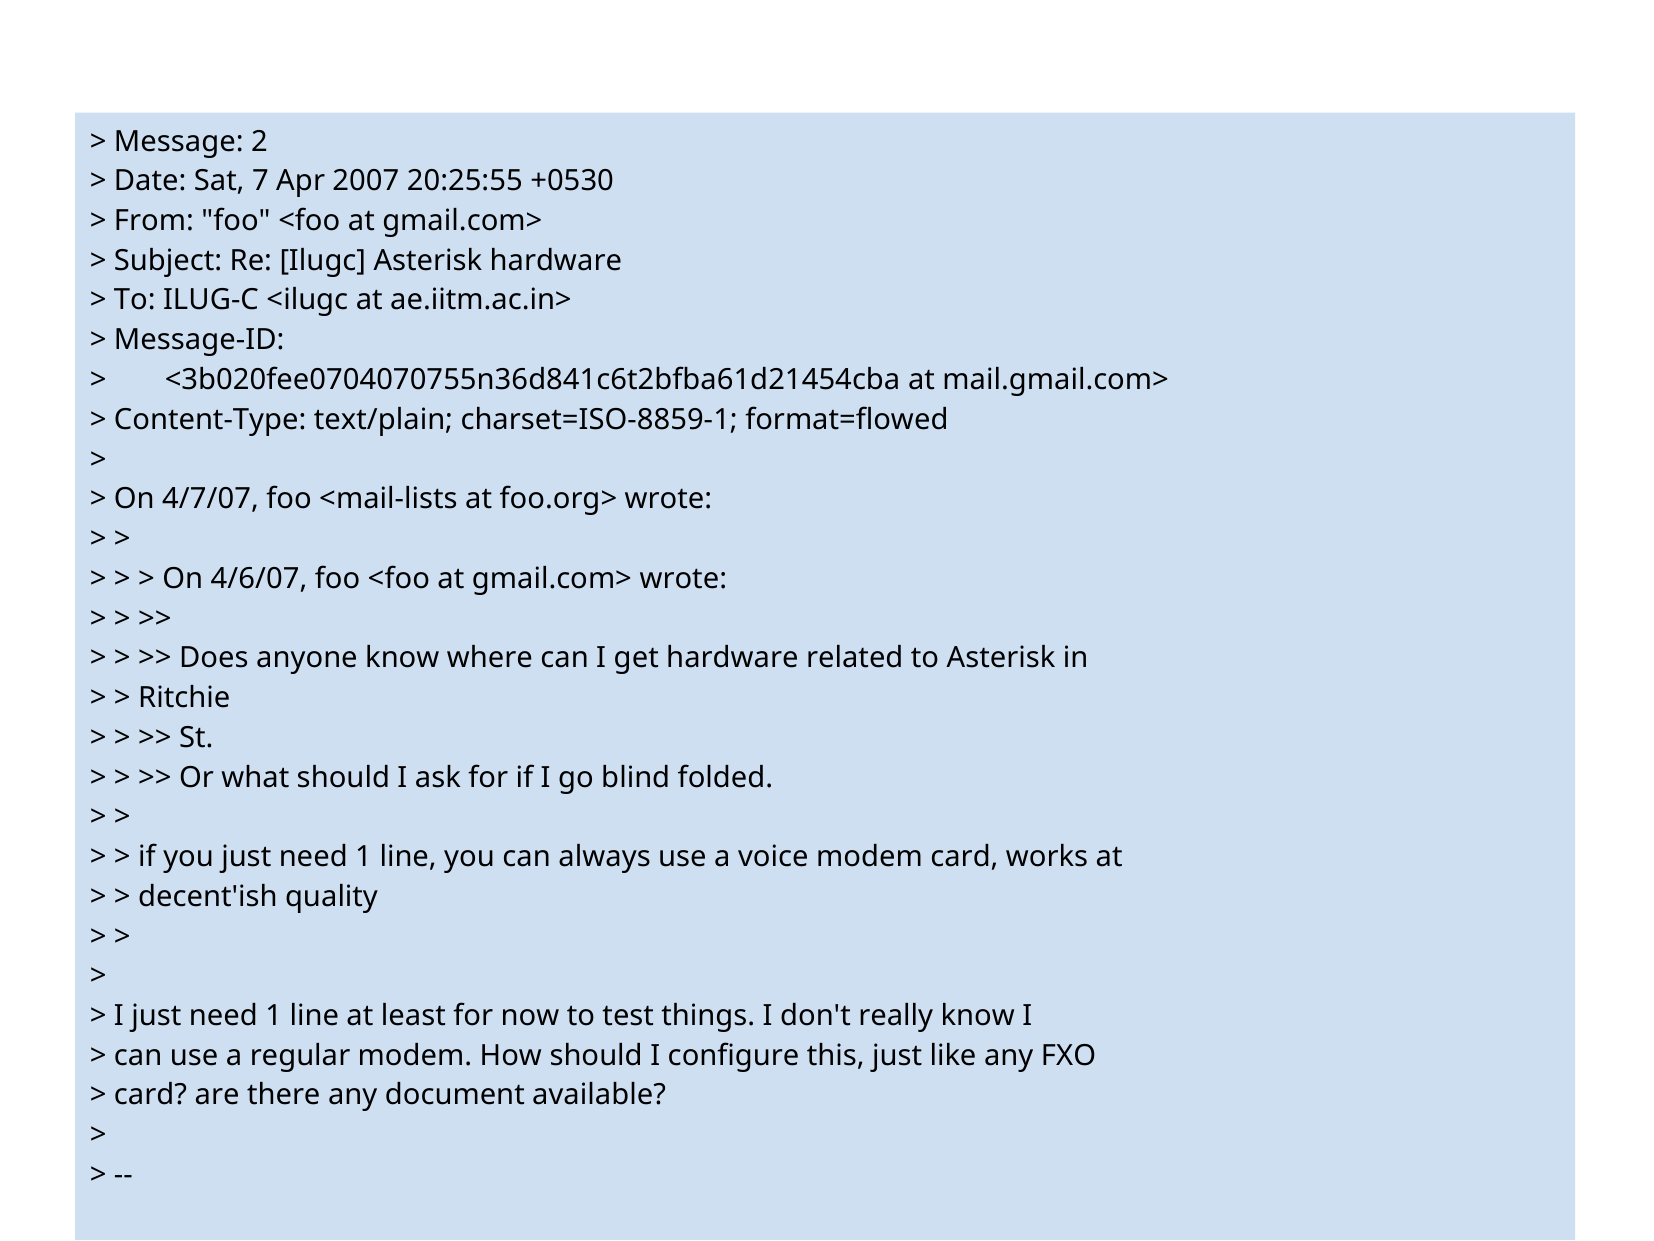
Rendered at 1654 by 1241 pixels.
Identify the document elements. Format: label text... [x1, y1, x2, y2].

text_box > Message: 2 > Date: Sat, 7 Apr 2007 20:25:55 +0530 > From: "foo" <foo at gmail.com> > Subject: Re: [Ilugc] Asterisk hardware > To: ILUG-C <ilugc at ae.iitm.ac.in> > Message-ID: > <3b020fee0704070755n36d841c6t2bfba61d21454cba at mail.gmail.com> > Content-Type: text/plain; charset=ISO-8859-1; format=flowed > > On 4/7/07, foo <mail-lists at foo.org> wrote: > > > > > On 4/6/07, foo <foo at gmail.com> wrote: > > >> > > >> Does anyone know where can I get hardware related to Asterisk in > > Ritchie > > >> St. > > >> Or what should I ask for if I go blind folded. > > > > if you just need 1 line, you can always use a voice modem card, works at > > decent'ish quality > > > > I just need 1 line at least for now to test things. I don't really know I > can use a regular modem. How should I configure this, just like any FXO > card? are there any document available? > > -- [75, 112, 1576, 1087]
